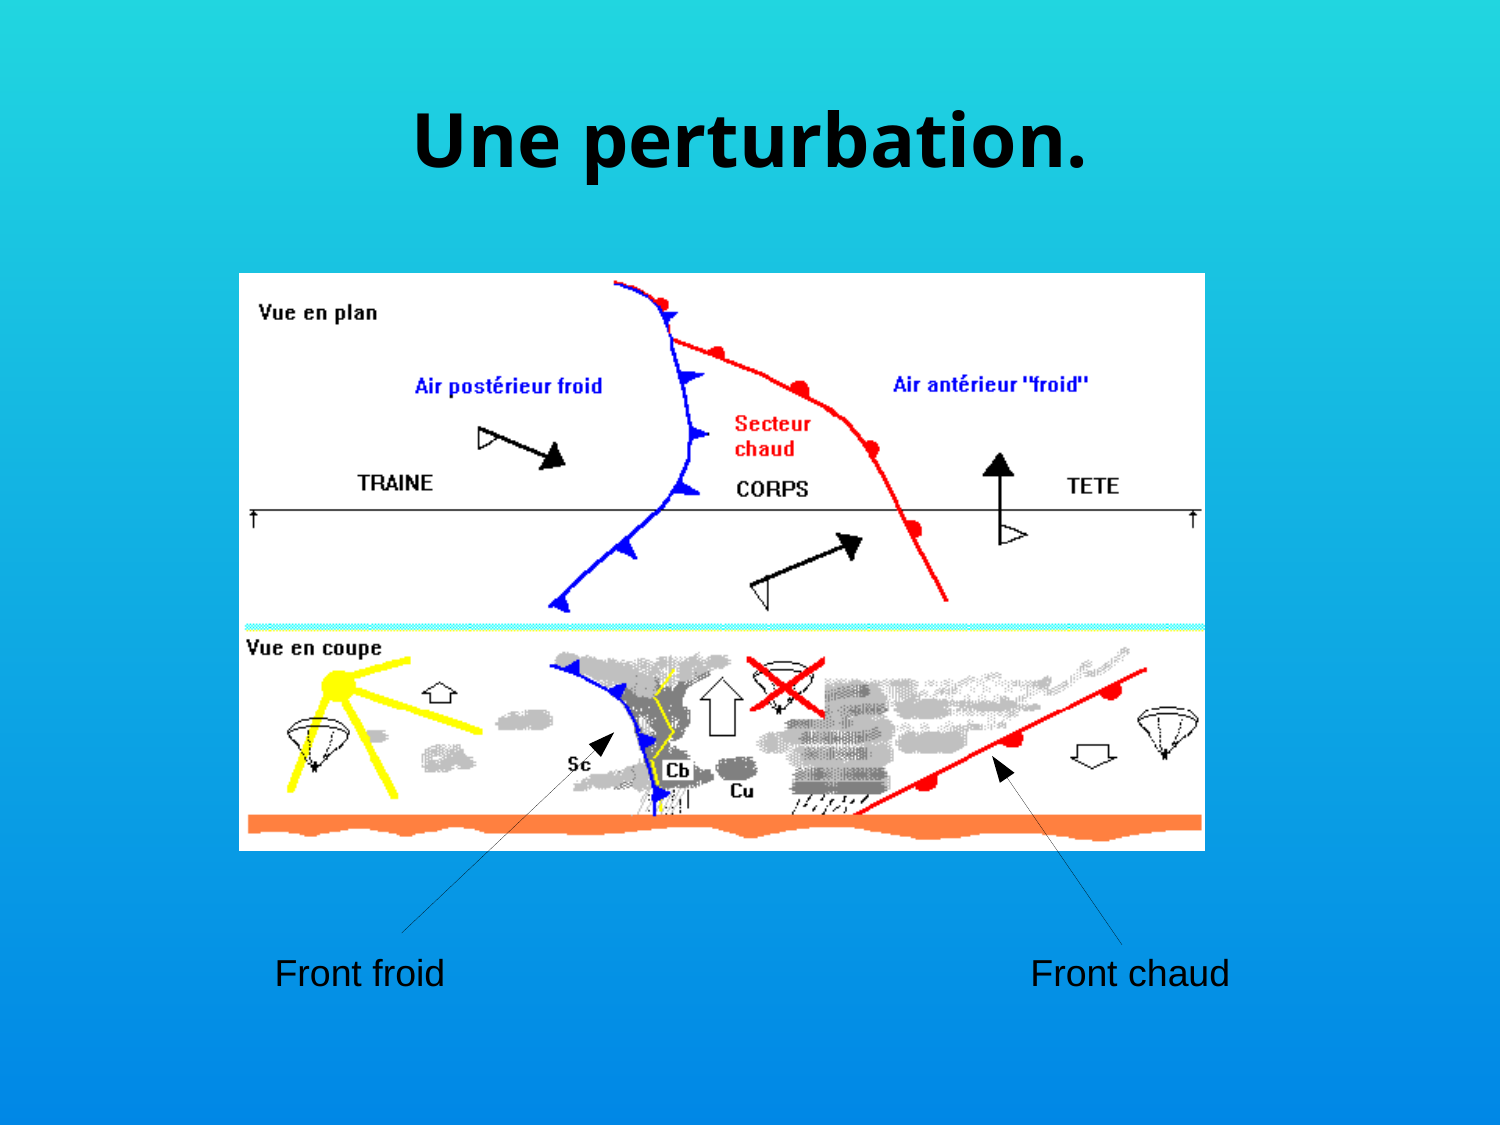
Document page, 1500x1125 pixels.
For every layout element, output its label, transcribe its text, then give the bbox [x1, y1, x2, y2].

text_box Front chaud [1015, 944, 1347, 1002]
title Une perturbation. [75, 45, 1425, 233]
text_box Front froid [259, 944, 567, 1002]
picture [0, 273, 1500, 850]
